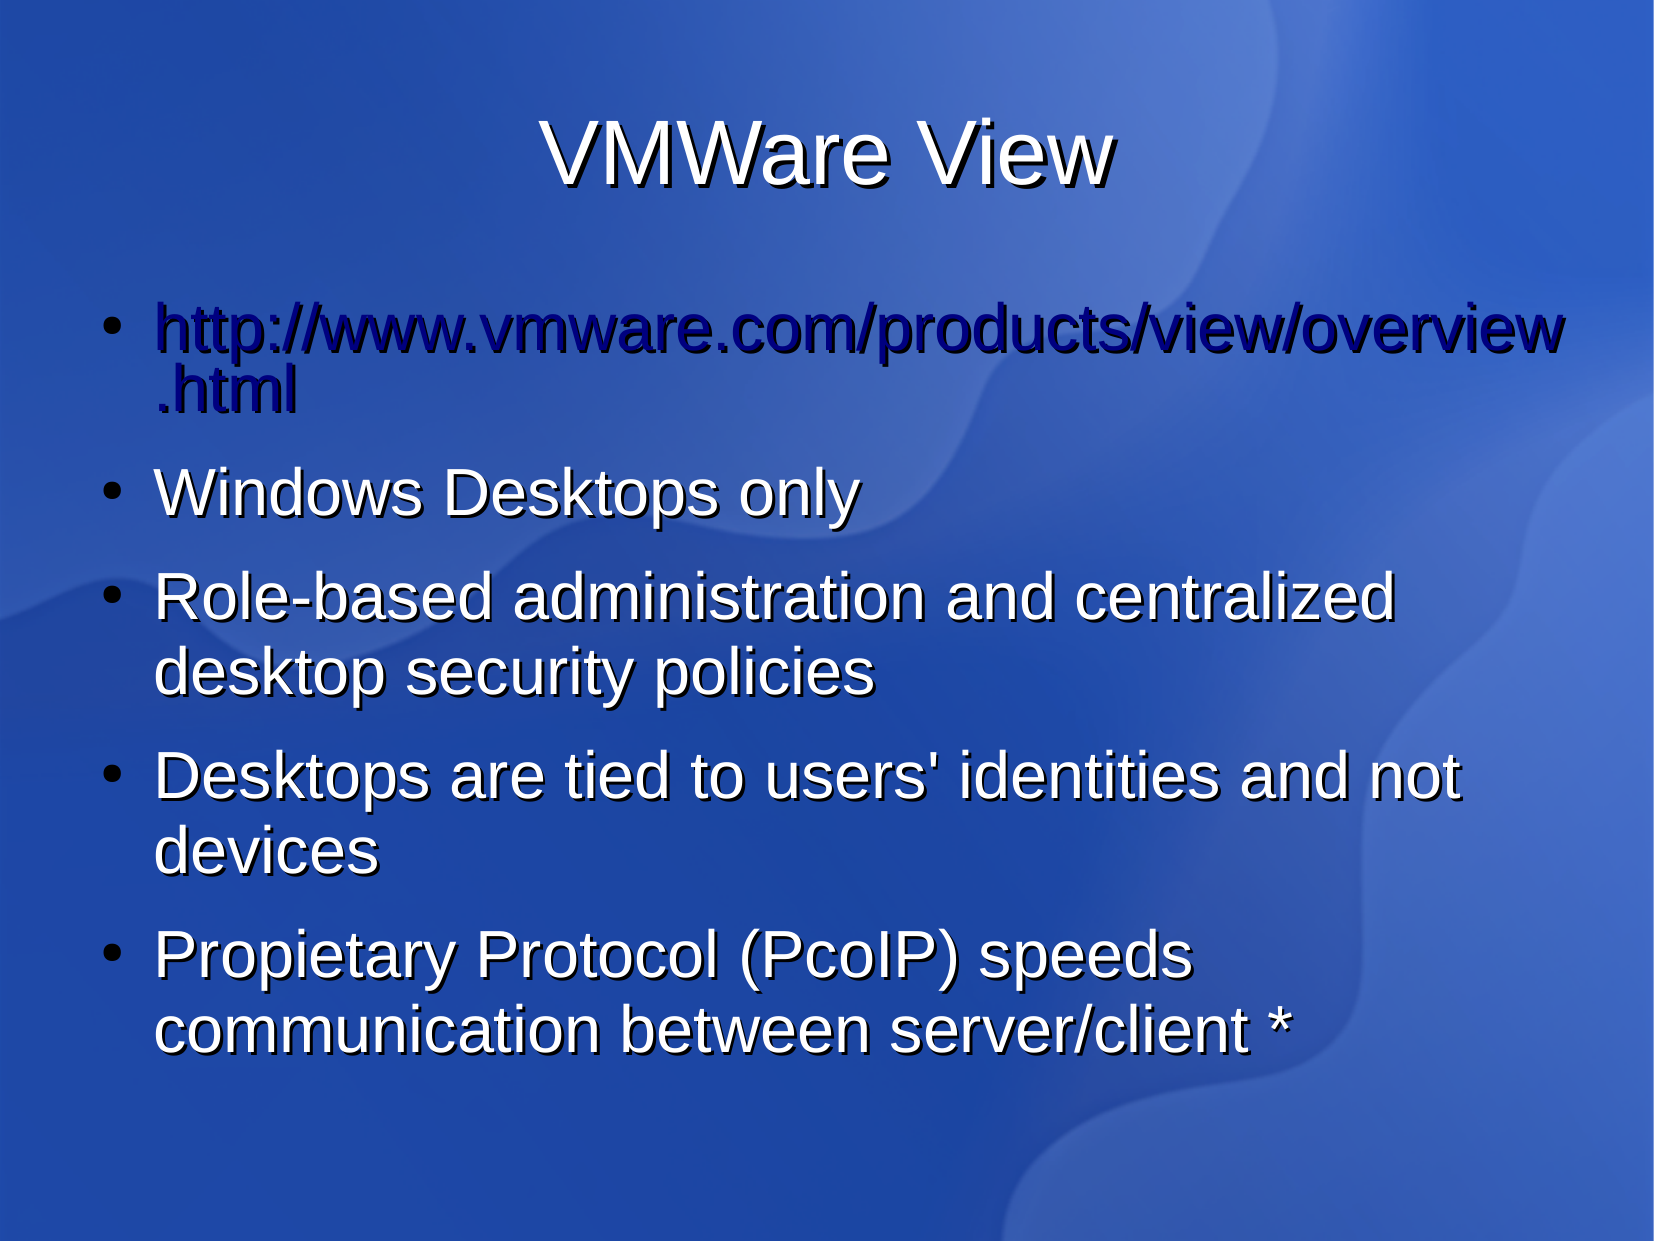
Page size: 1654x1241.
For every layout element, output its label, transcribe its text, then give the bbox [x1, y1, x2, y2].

picture [0, 0, 1654, 1241]
title VMWare View [82, 56, 1571, 250]
list http://www.vmware.com/products/view/overview.html Windows Desktops only Role-based administration and centralized desktop security policies Desktops are tied to users' identities and not devices Propietary Protocol (PcoIP) speeds communication between server/client * [82, 290, 1571, 1094]
